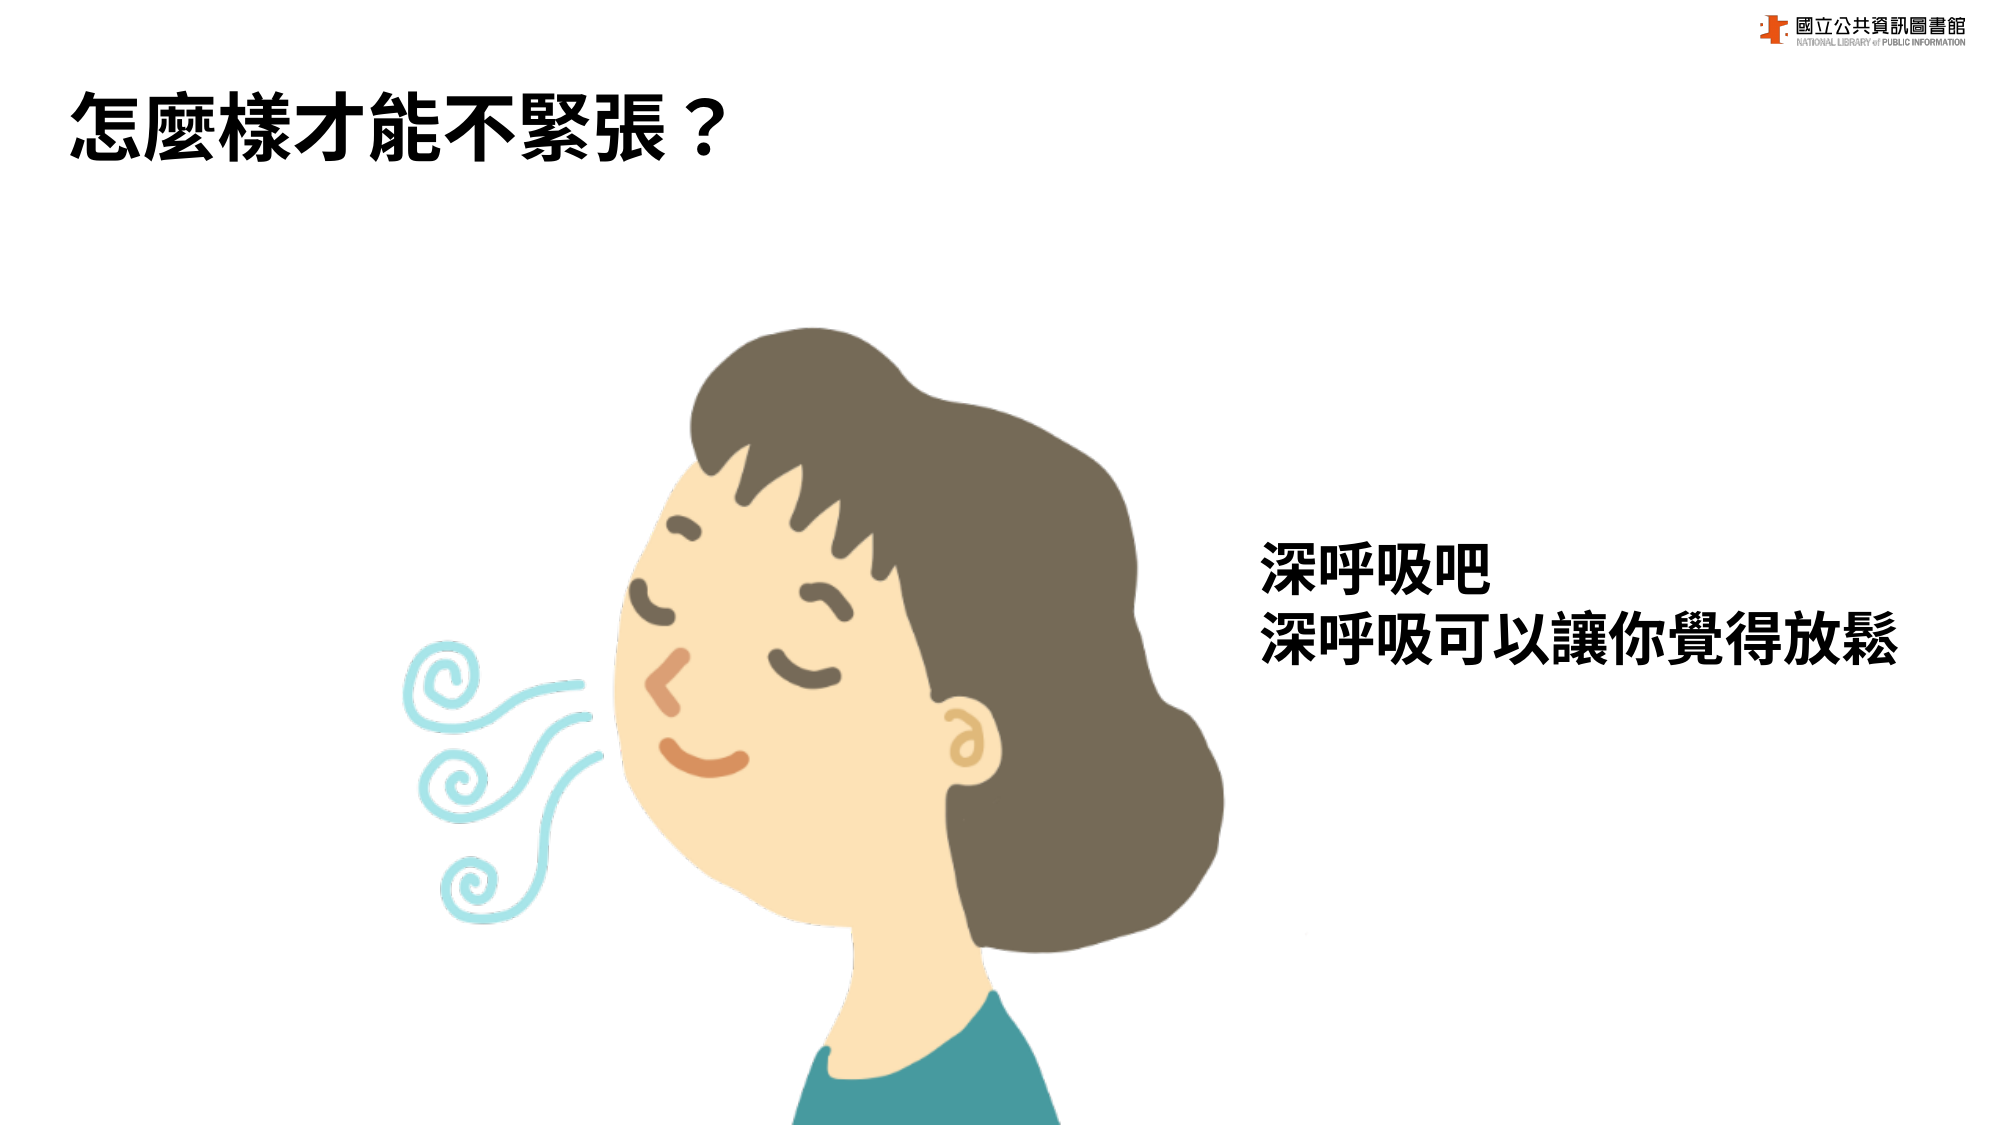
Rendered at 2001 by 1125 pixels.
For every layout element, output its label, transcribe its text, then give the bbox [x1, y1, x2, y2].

picture [61, 264, 1591, 1125]
text_box 深呼吸吧 深呼吸可以讓你覺得放鬆 [1244, 525, 2000, 750]
text_box 怎麼樣才能不緊張？ [53, 73, 758, 178]
